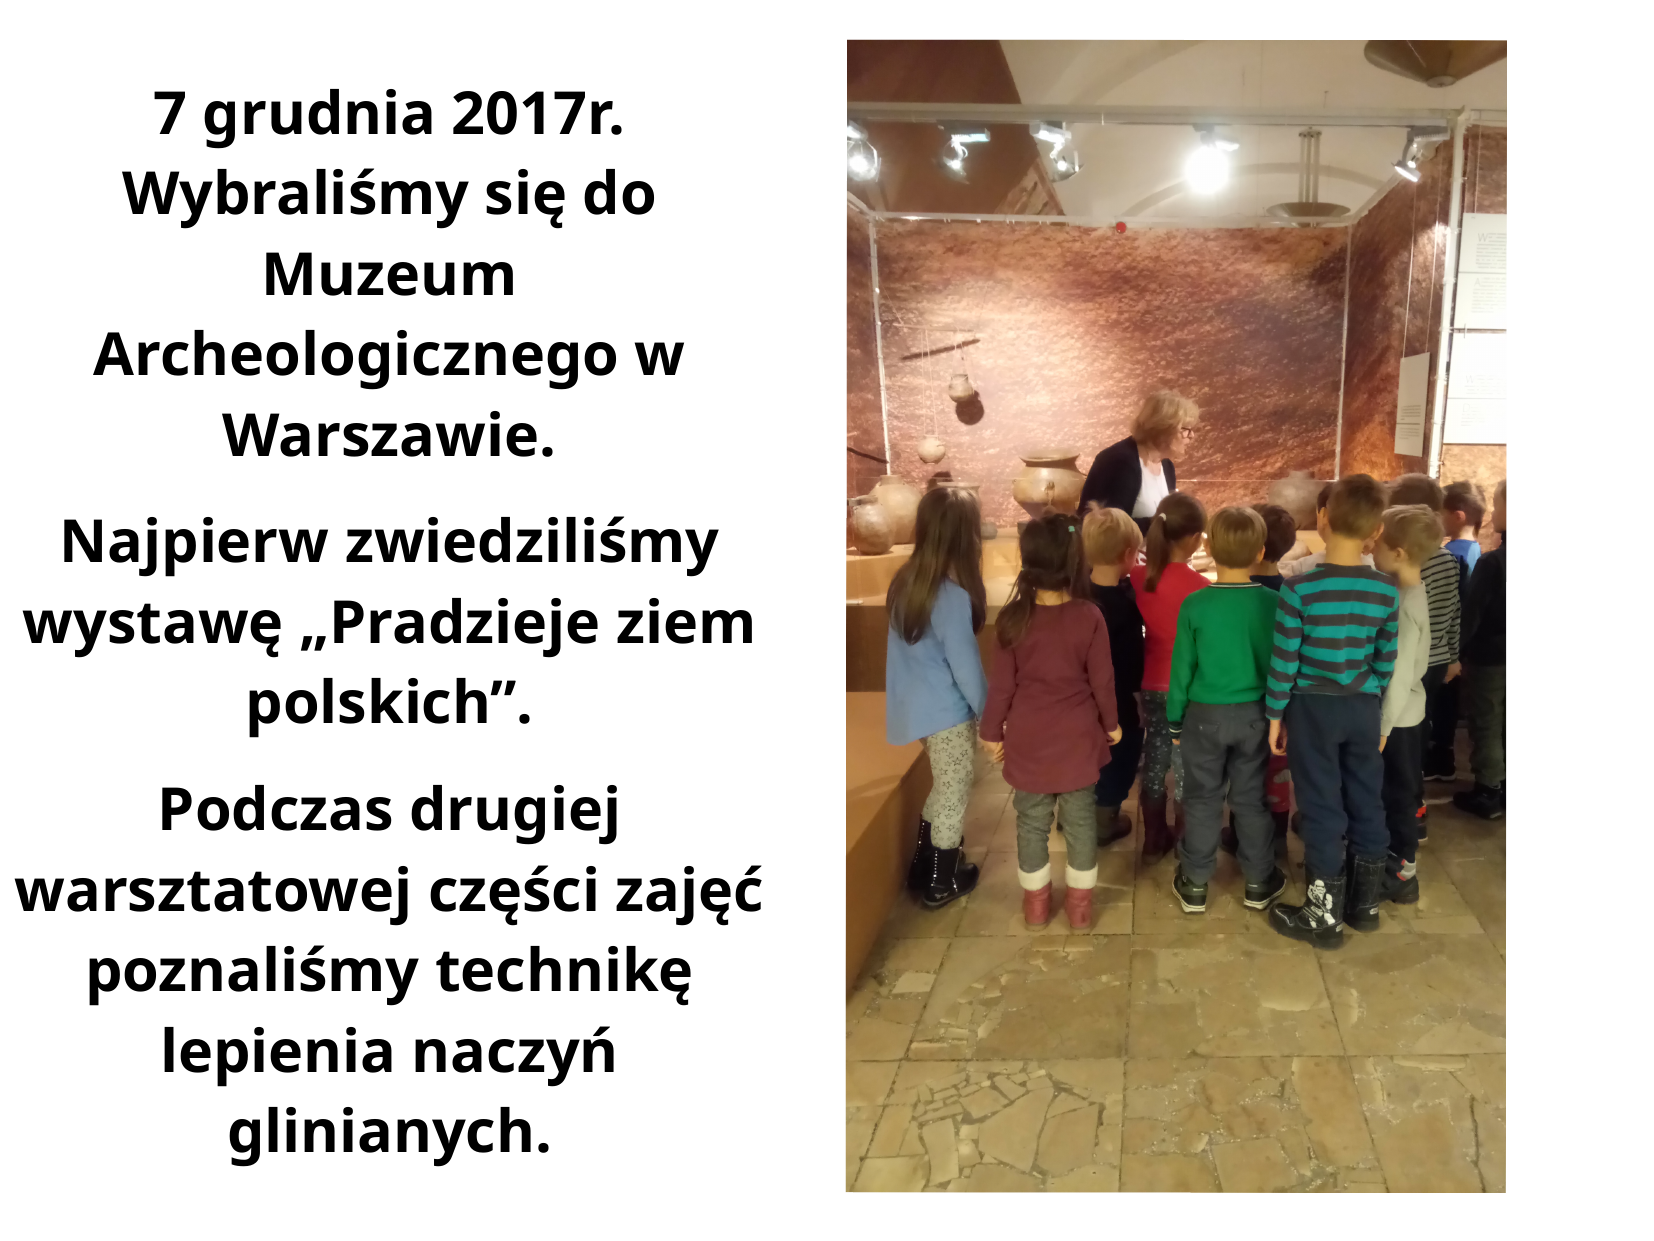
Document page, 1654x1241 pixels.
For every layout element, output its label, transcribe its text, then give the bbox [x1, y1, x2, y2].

list 7 grudnia 2017r. Wybraliśmy się do Muzeum Archeologicznego w Warszawie. Najpierw zwiedziliśmy wystawę „Pradzieje ziem polskich”. Podczas drugiej warsztatowej części zajęć poznaliśmy technikę lepienia naczyń glinianych. [0, 71, 780, 1184]
picture [845, 39, 1507, 1193]
